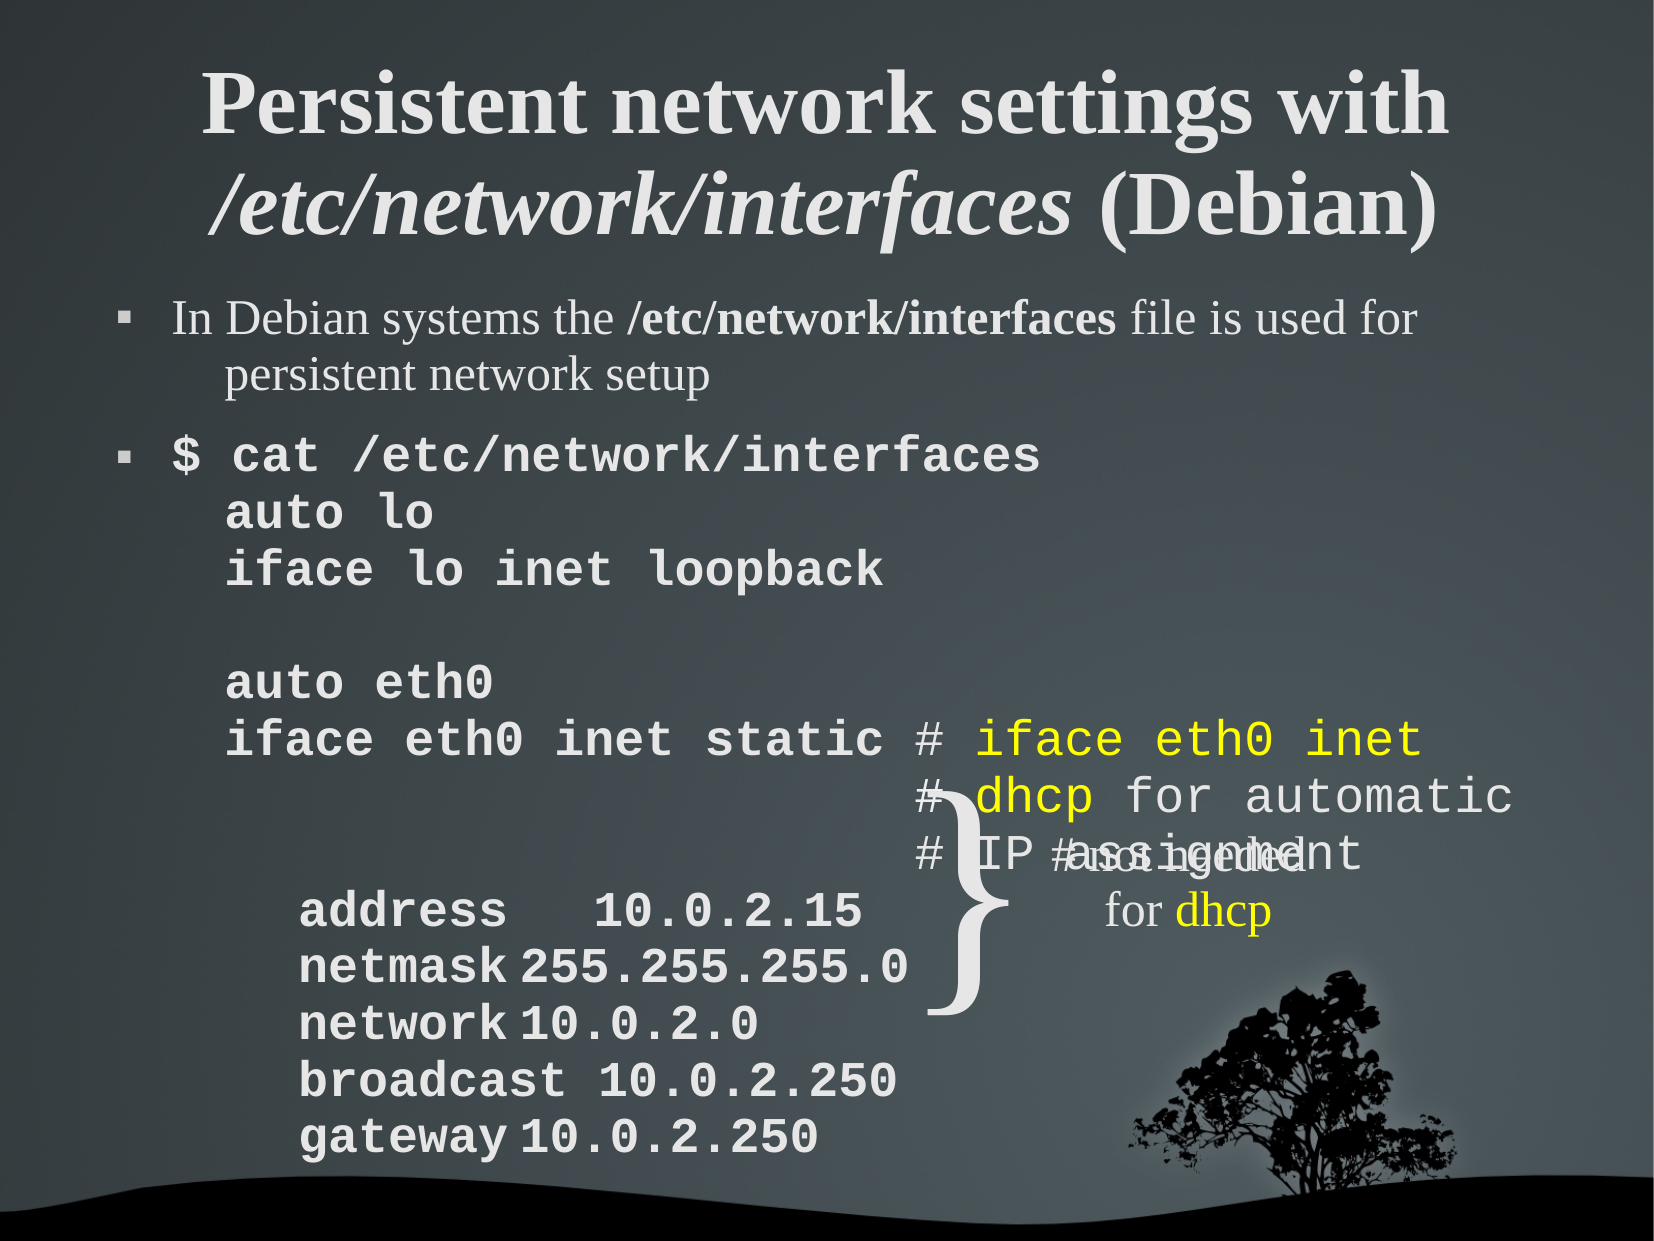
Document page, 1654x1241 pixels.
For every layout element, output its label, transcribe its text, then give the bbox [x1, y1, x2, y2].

picture [0, 0, 1654, 1241]
text_box # not needed for dhcp [1033, 826, 1359, 1006]
title Persistent network settings with /etc/network/interfaces (Debian) [82, 33, 1571, 273]
list In Debian systems the /etc/network/interfaces file is used for persistent network setup $ cat /etc/network/interfaces auto lo iface lo inet loopback auto eth0 iface eth0 inet static # iface eth0 inet # dhcp for automatic # IP assignment address 10.0.2.15 netmask 255.255.255.0 network 10.0.2.0 broadcast 10.0.2.250 gateway 10.0.2.250 [82, 290, 1571, 1164]
text_box } [885, 738, 1093, 1034]
